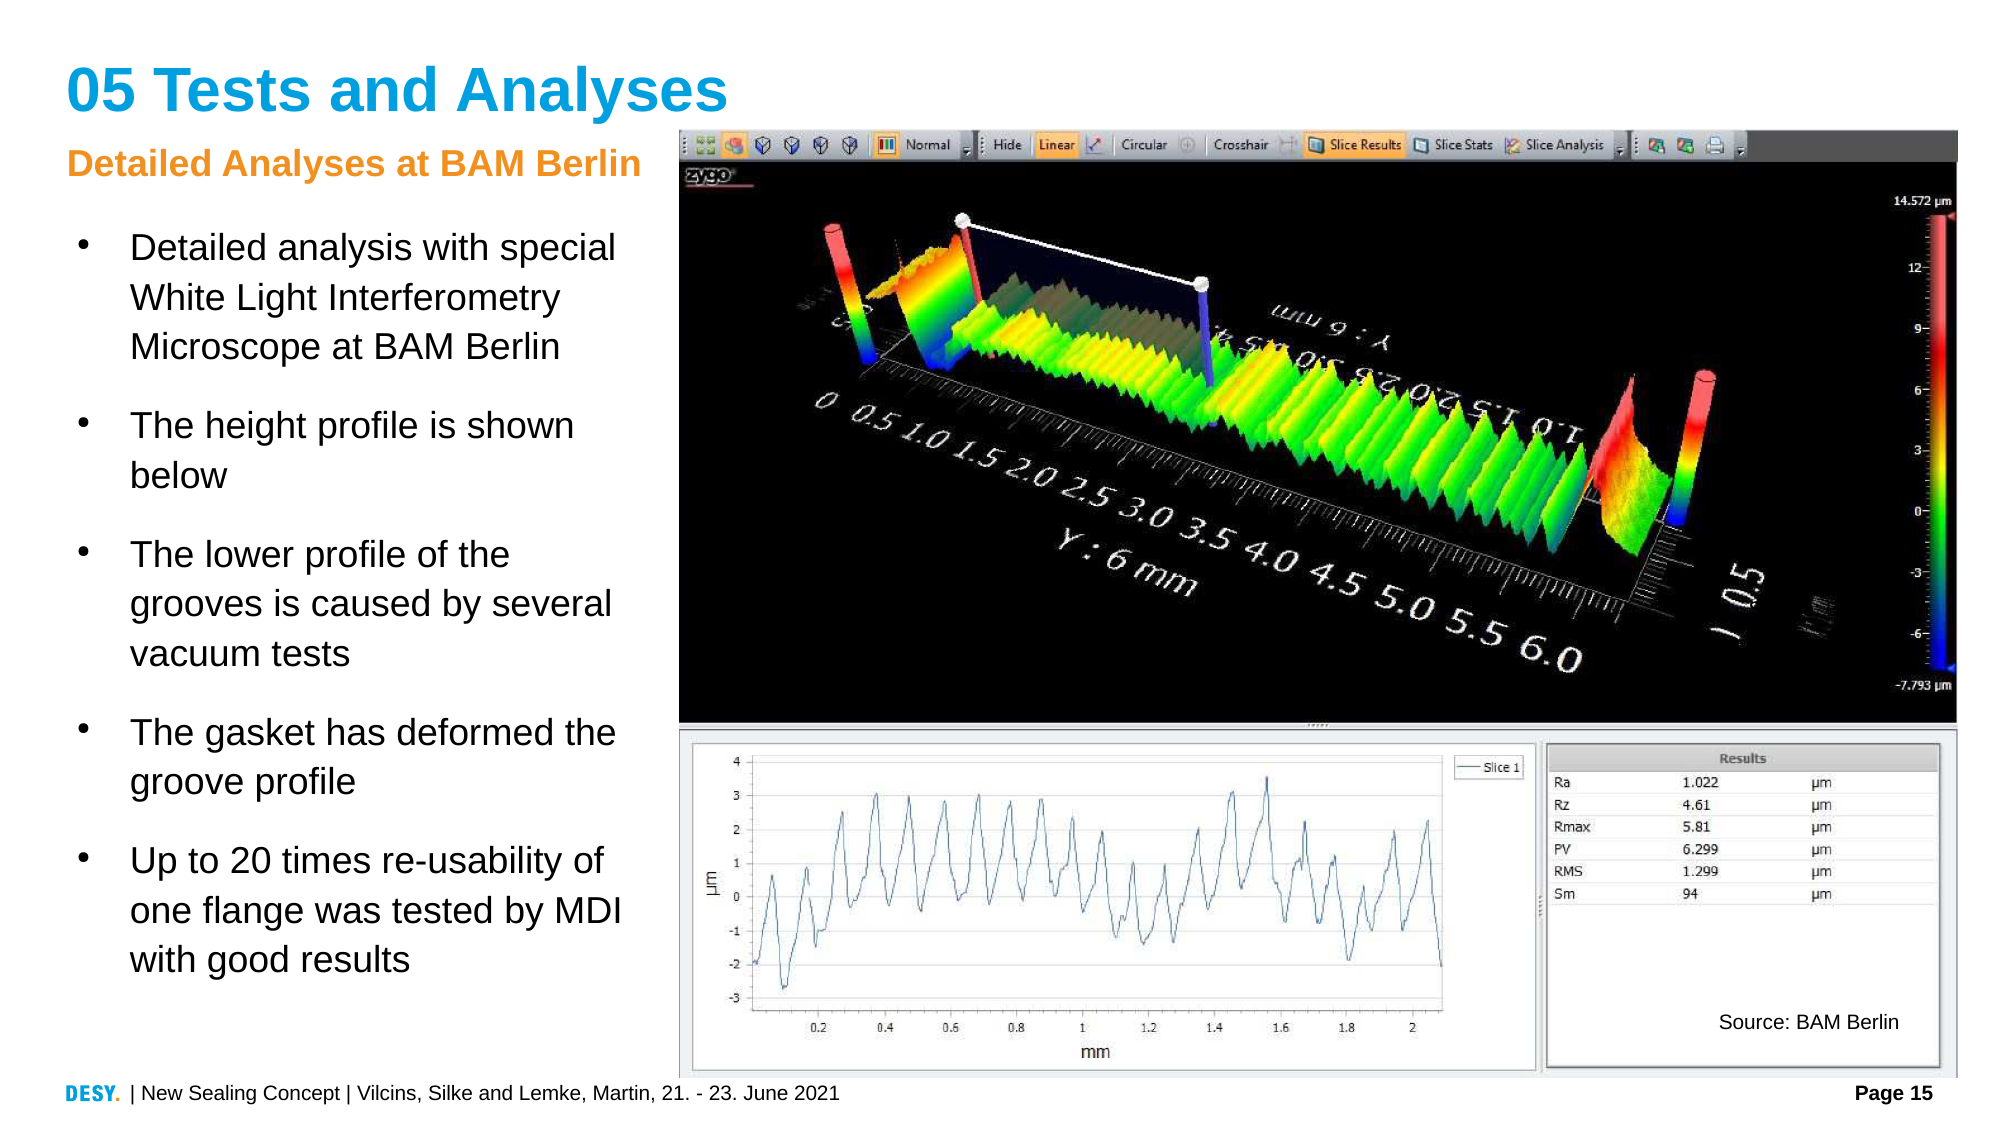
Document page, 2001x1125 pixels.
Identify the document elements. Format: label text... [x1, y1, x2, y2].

text_box Source: BAM Berlin [1733, 590, 1949, 629]
text_box | New Sealing Concept | Vilcins, Silke and Lemke, Martin, 21. - 23. June 2021 [129, 1079, 1762, 1111]
title 05 Tests and Analyses [66, 57, 1933, 132]
text_box Source: BAM Berlin [1704, 1003, 1920, 1043]
list Detailed Analyses at BAM Berlin [66, 134, 1933, 197]
picture [679, 129, 1958, 1078]
list Detailed analysis with special White Light Interferometry Microscope at BAM Berlin The height profile is shown below The lower profile of the grooves is caused by several vacuum tests The gasket has deformed the groove profile Up to 20 times re-usability of one flange was tested by MDI with good results [59, 218, 650, 1053]
